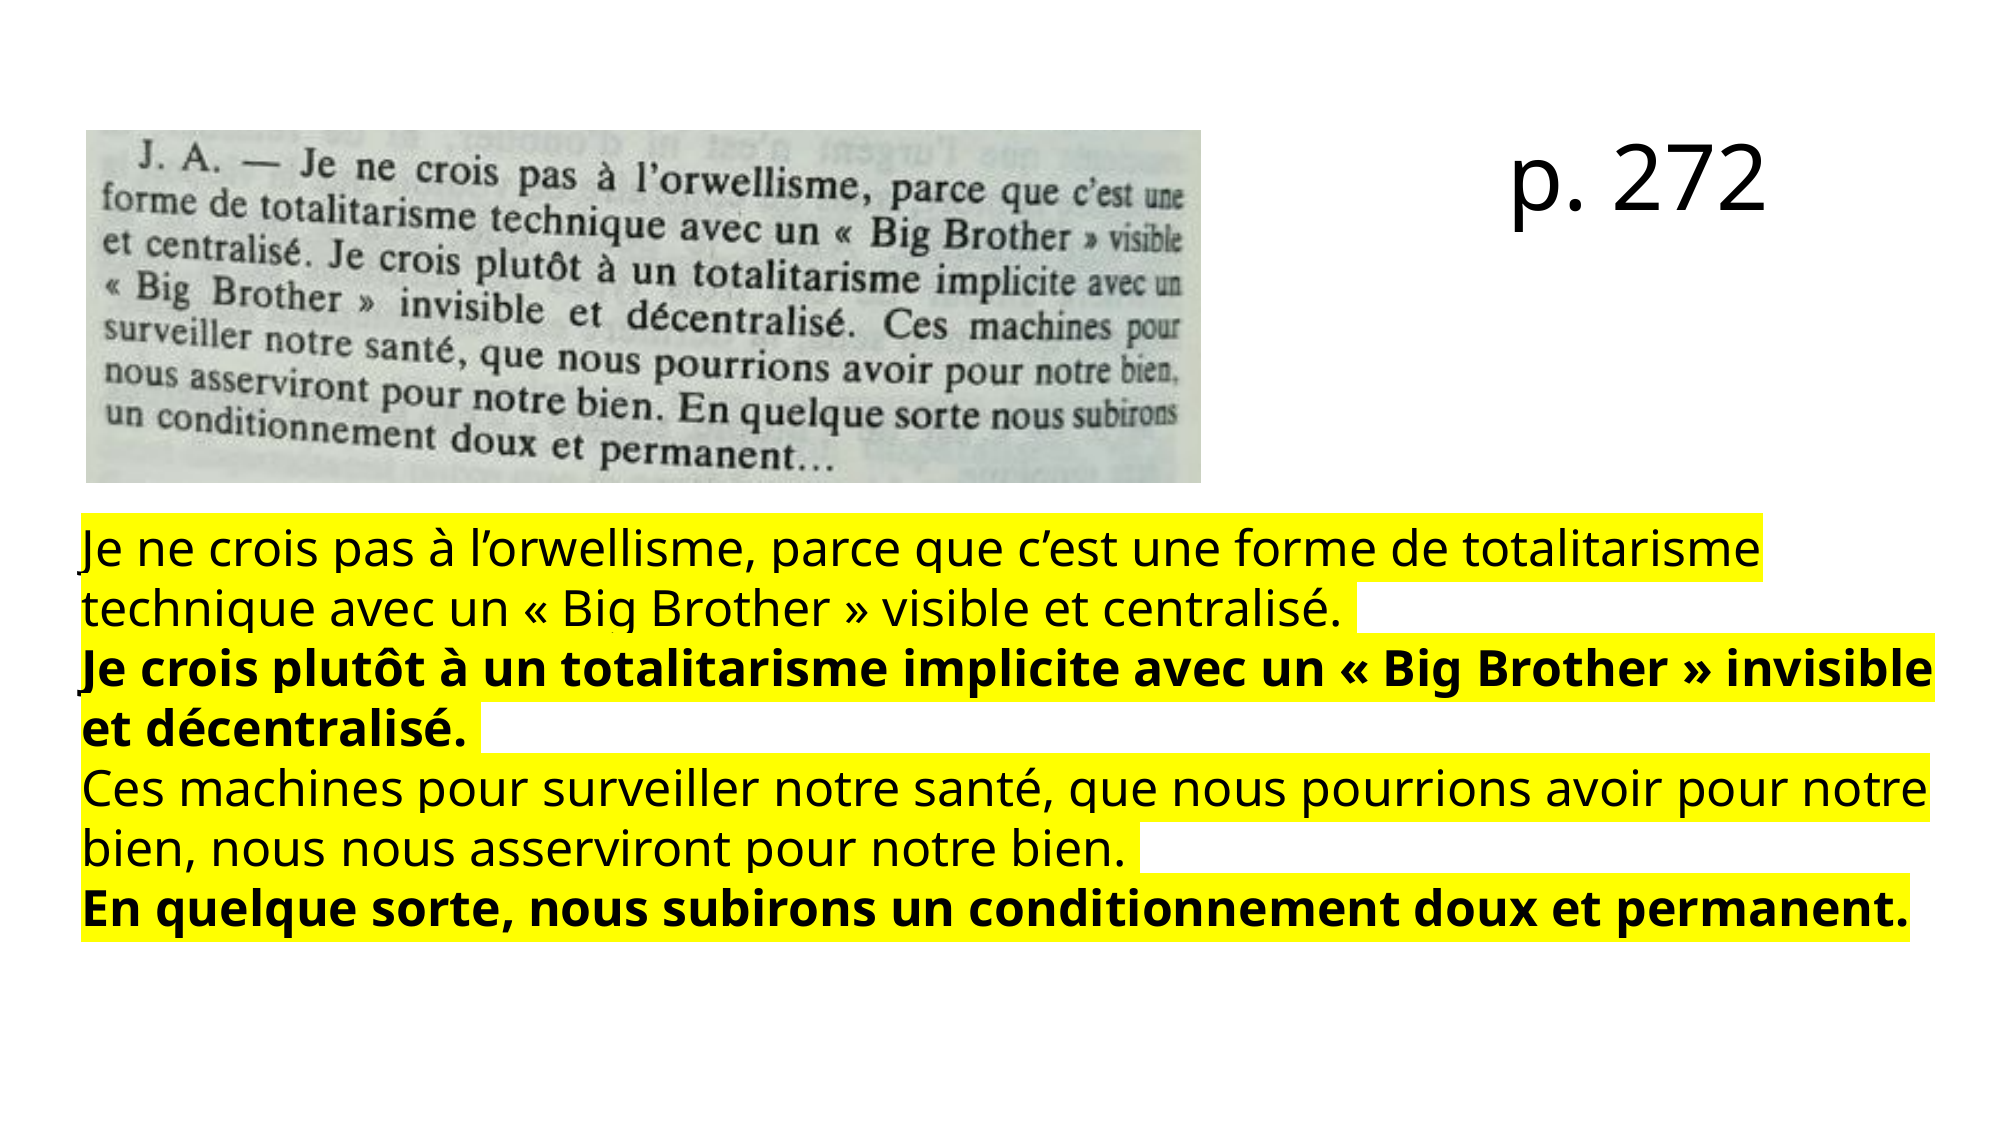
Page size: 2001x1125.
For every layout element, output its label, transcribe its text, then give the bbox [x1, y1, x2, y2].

picture [86, 130, 1201, 483]
title p. 272 [1312, 72, 1965, 290]
text_box Je ne crois pas à l’orwellisme, parce que c’est une forme de totalitarisme technique avec un « Big Brother » visible et centralisé. Je crois plutôt à un totalitarisme implicite avec un « Big Brother » invisible et décentralisé. Ces machines pour surveiller notre santé, que nous pourrions avoir pour notre bien, nous nous asserviront pour notre bien. En quelque sorte, nous subirons un conditionnement doux et permanent. [66, 509, 2000, 944]
